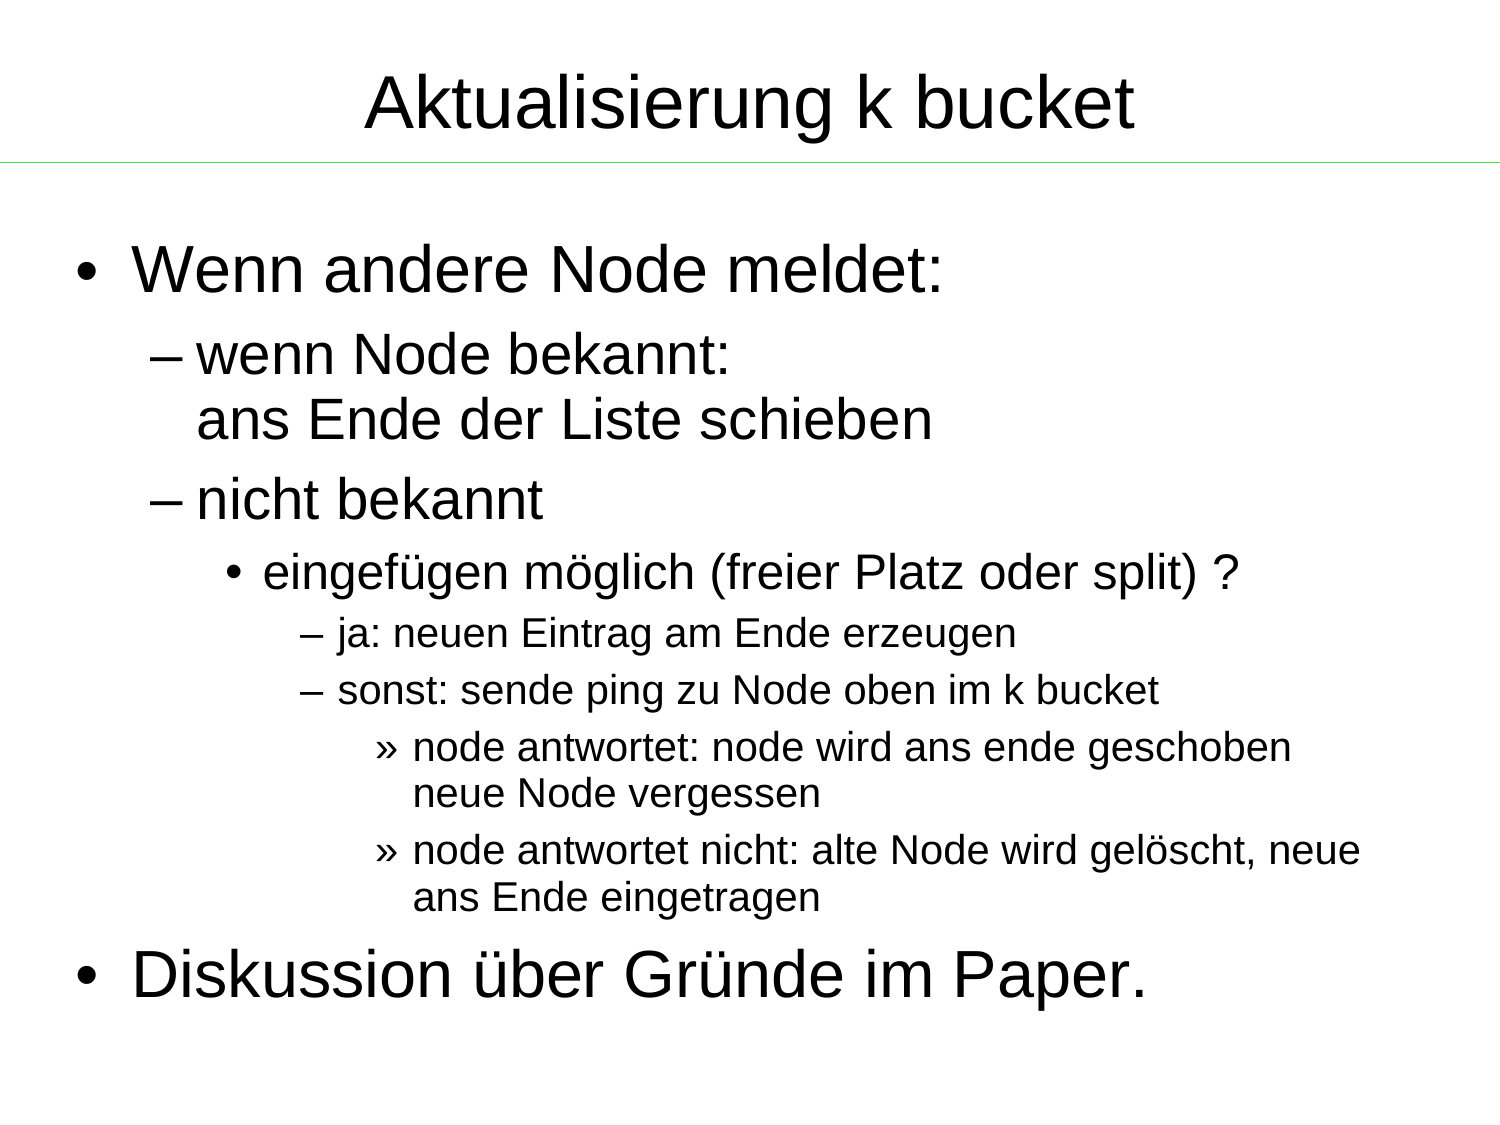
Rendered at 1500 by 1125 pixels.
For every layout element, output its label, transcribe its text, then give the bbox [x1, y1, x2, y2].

list Wenn andere Node meldet: wenn Node bekannt: ans Ende der Liste schieben nicht bekannt eingefügen möglich (freier Platz oder split) ? ja: neuen Eintrag am Ende erzeugen sonst: sende ping zu Node oben im k bucket node antwortet: node wird ans ende geschoben neue Node vergessen node antwortet nicht: alte Node wird gelöscht, neue ans Ende eingetragen Diskussion über Gründe im Paper. [75, 232, 1426, 1013]
title Aktualisierung k bucket [75, 57, 1426, 148]
